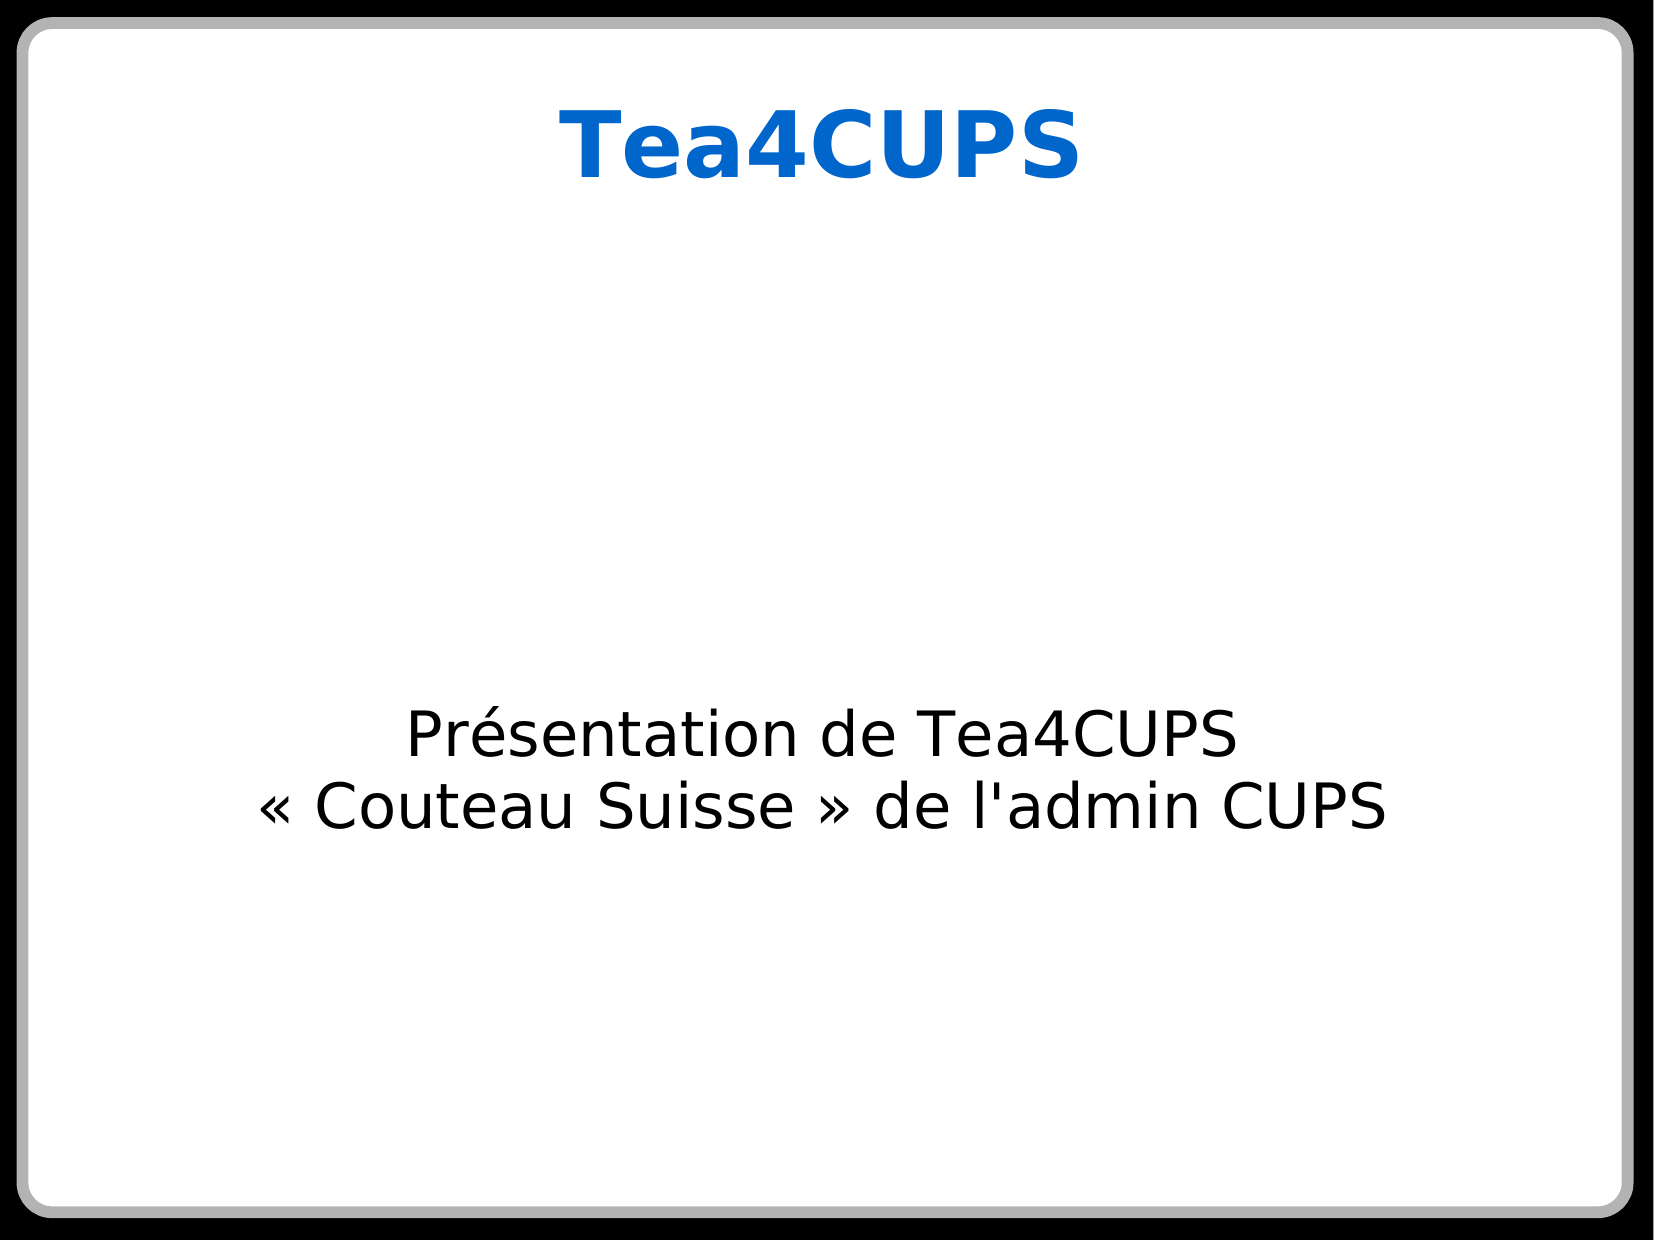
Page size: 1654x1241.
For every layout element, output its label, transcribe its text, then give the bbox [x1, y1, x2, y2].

subtitle Présentation de Tea4CUPS « Couteau Suisse » de l'admin CUPS [112, 371, 1534, 1171]
title Tea4CUPS [67, 91, 1577, 199]
